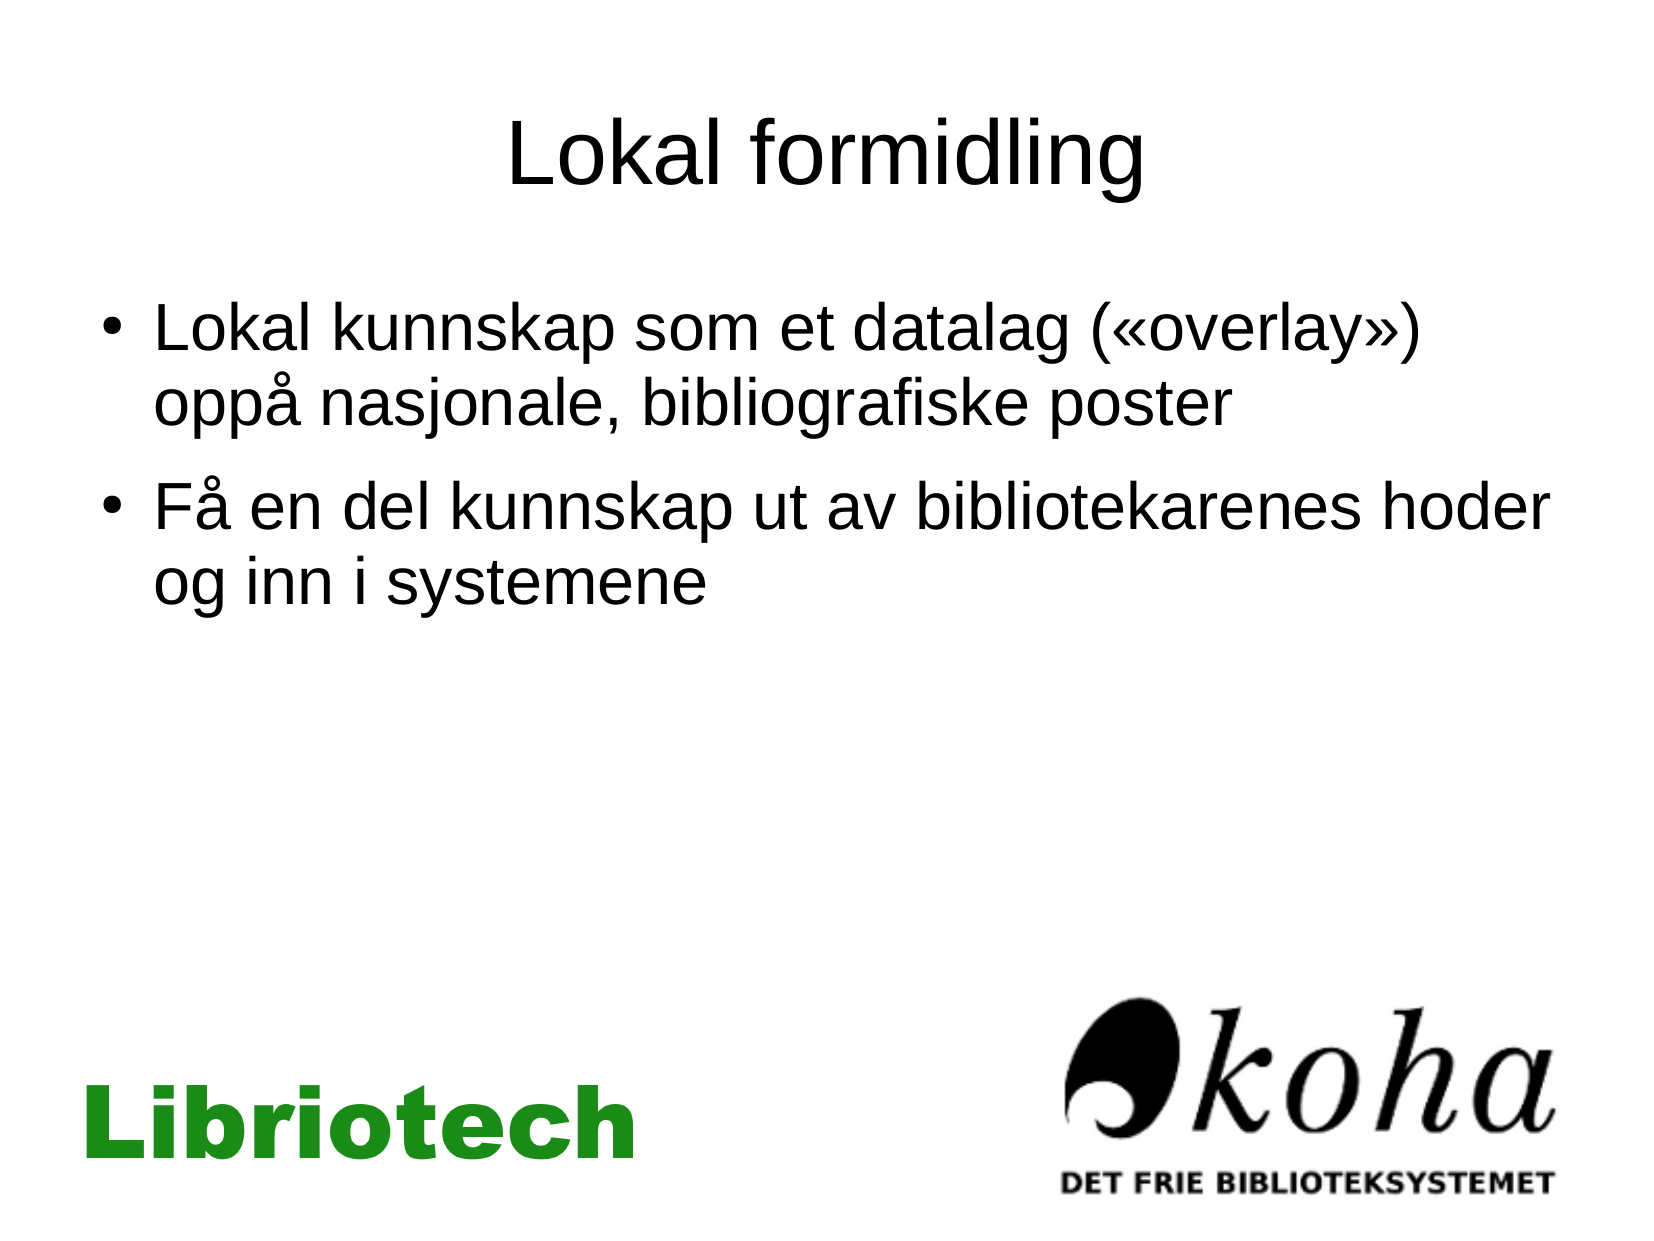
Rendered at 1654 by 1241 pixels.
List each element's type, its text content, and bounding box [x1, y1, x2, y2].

list Lokal kunnskap som et datalag («overlay») oppå nasjonale, bibliografiske poster Få en del kunnskap ut av bibliotekarenes hoder og inn i systemene [82, 290, 1571, 957]
title Lokal formidling [82, 49, 1571, 257]
picture [1051, 988, 1568, 1205]
picture [82, 1062, 639, 1189]
